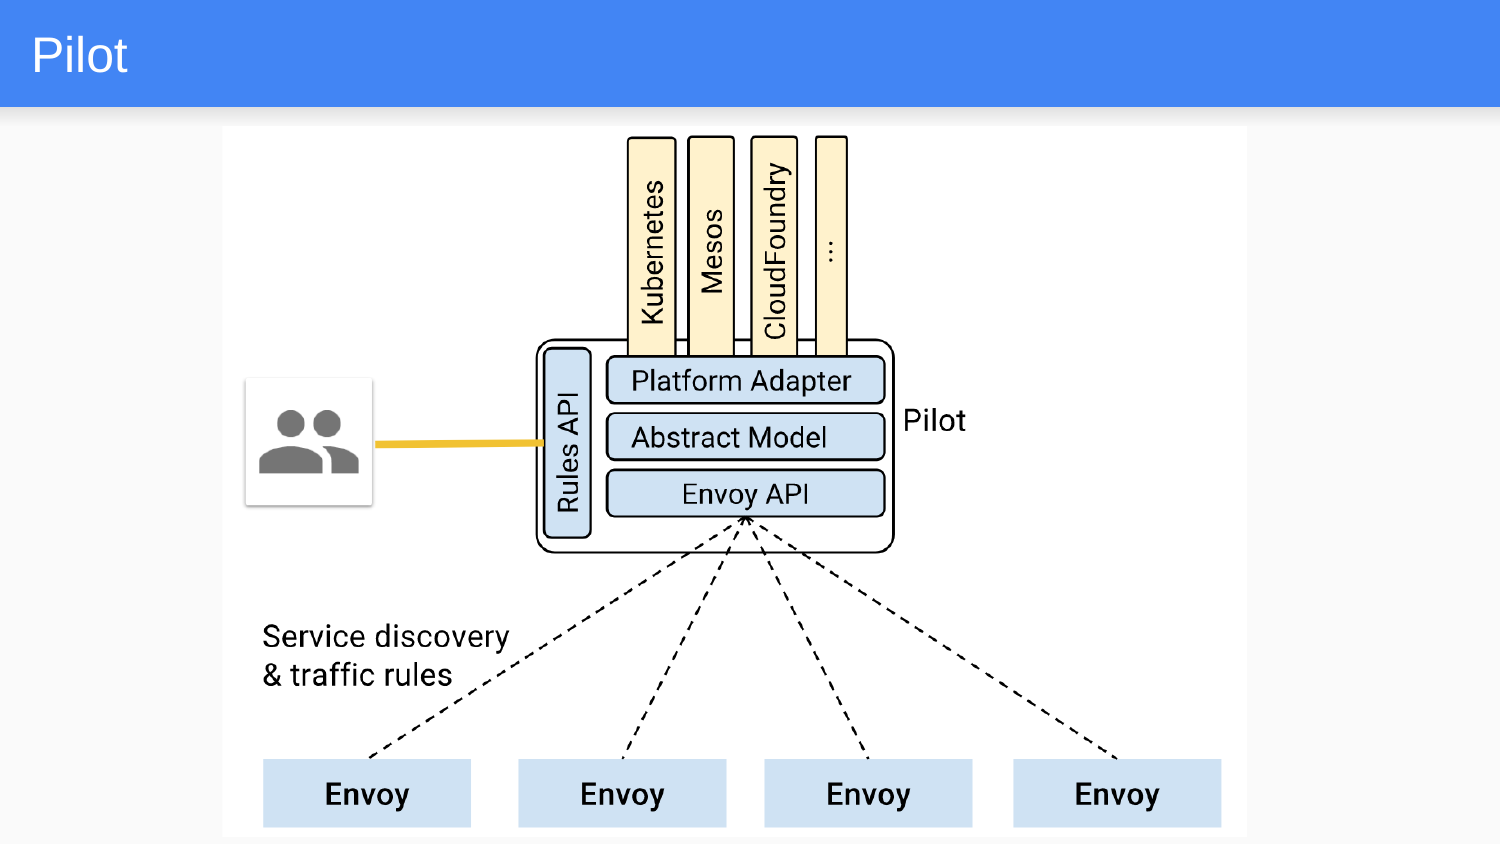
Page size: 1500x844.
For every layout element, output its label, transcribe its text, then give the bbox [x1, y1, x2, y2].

picture [222, 126, 1247, 837]
title Pilot [16, 2, 1464, 102]
